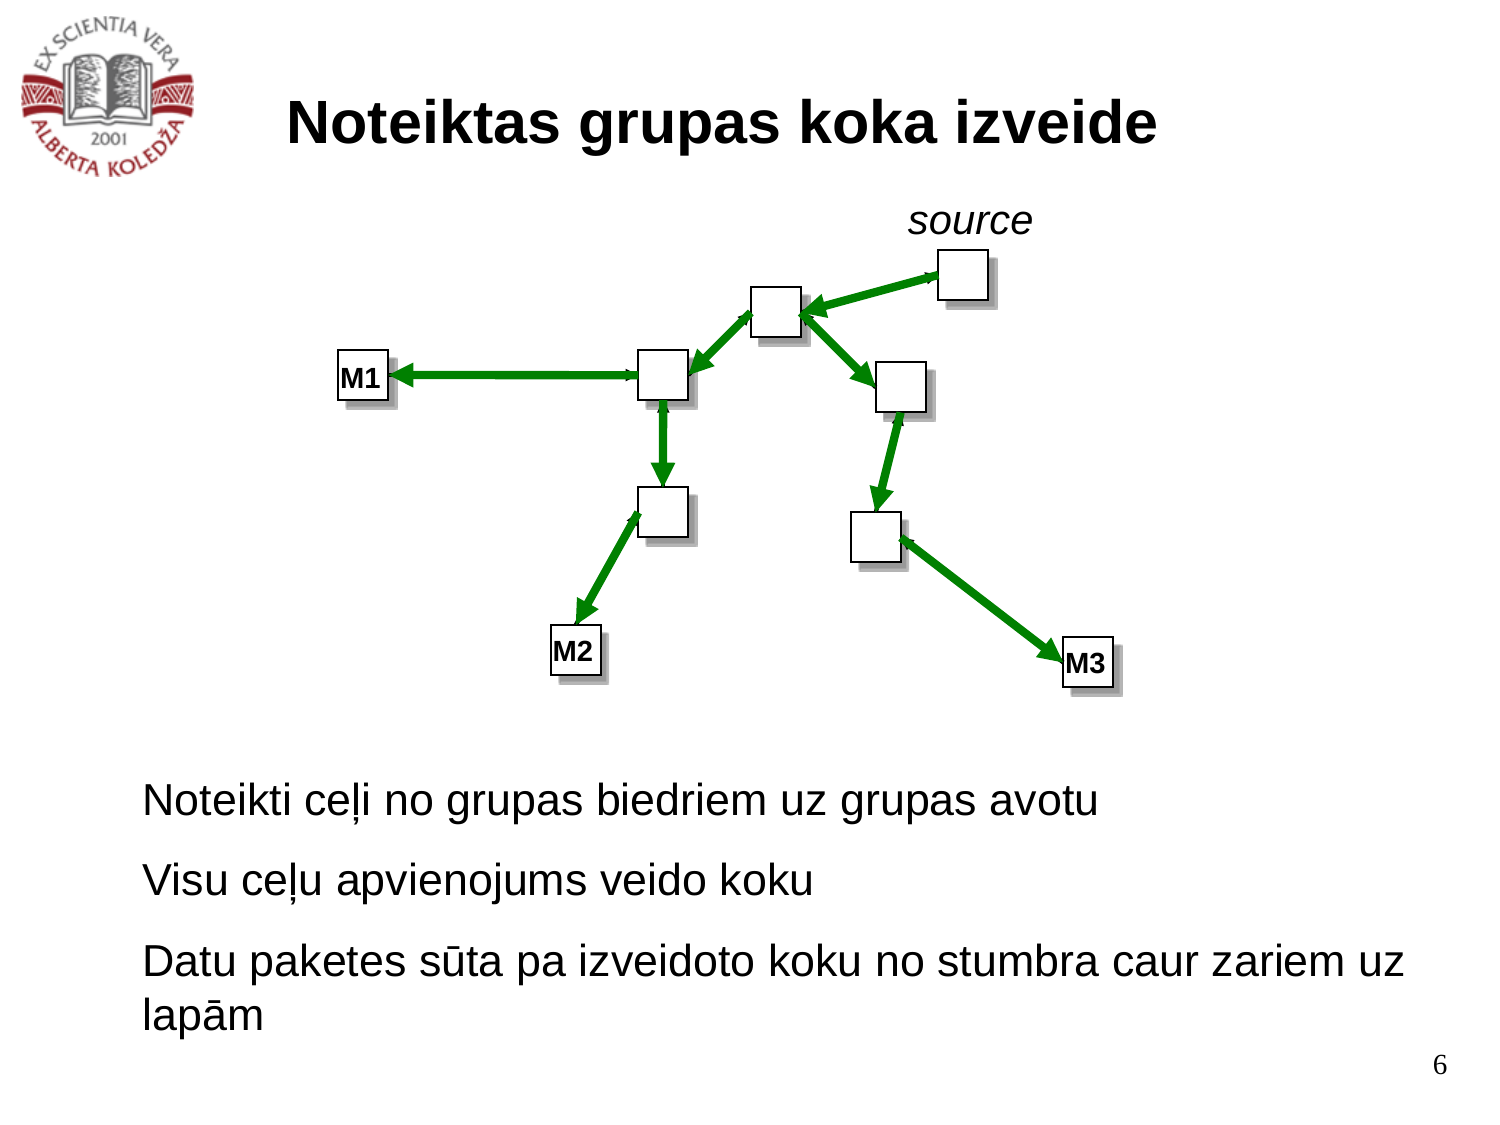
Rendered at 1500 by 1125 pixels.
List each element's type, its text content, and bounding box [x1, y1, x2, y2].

list Noteikti ceļi no grupas biedriem uz grupas avotu Visu ceļu apvienojums veido koku Datu paketes sūta pa izveidoto koku no stumbra caur zariem uz lapām [75, 762, 1438, 1051]
text_box [638, 487, 689, 538]
text_box [938, 250, 989, 300]
picture [21, 16, 194, 177]
text_box M2 [537, 625, 609, 676]
text_box [850, 512, 901, 563]
text_box source [892, 185, 1049, 250]
text_box [638, 350, 689, 400]
text_box M3 [1050, 637, 1121, 688]
title Noteiktas grupas koka izveide [50, 62, 1374, 175]
text_box [750, 287, 801, 338]
text_box M1 [325, 352, 396, 402]
text_box <skaitlis> [1312, 1037, 1463, 1101]
text_box [875, 362, 926, 413]
